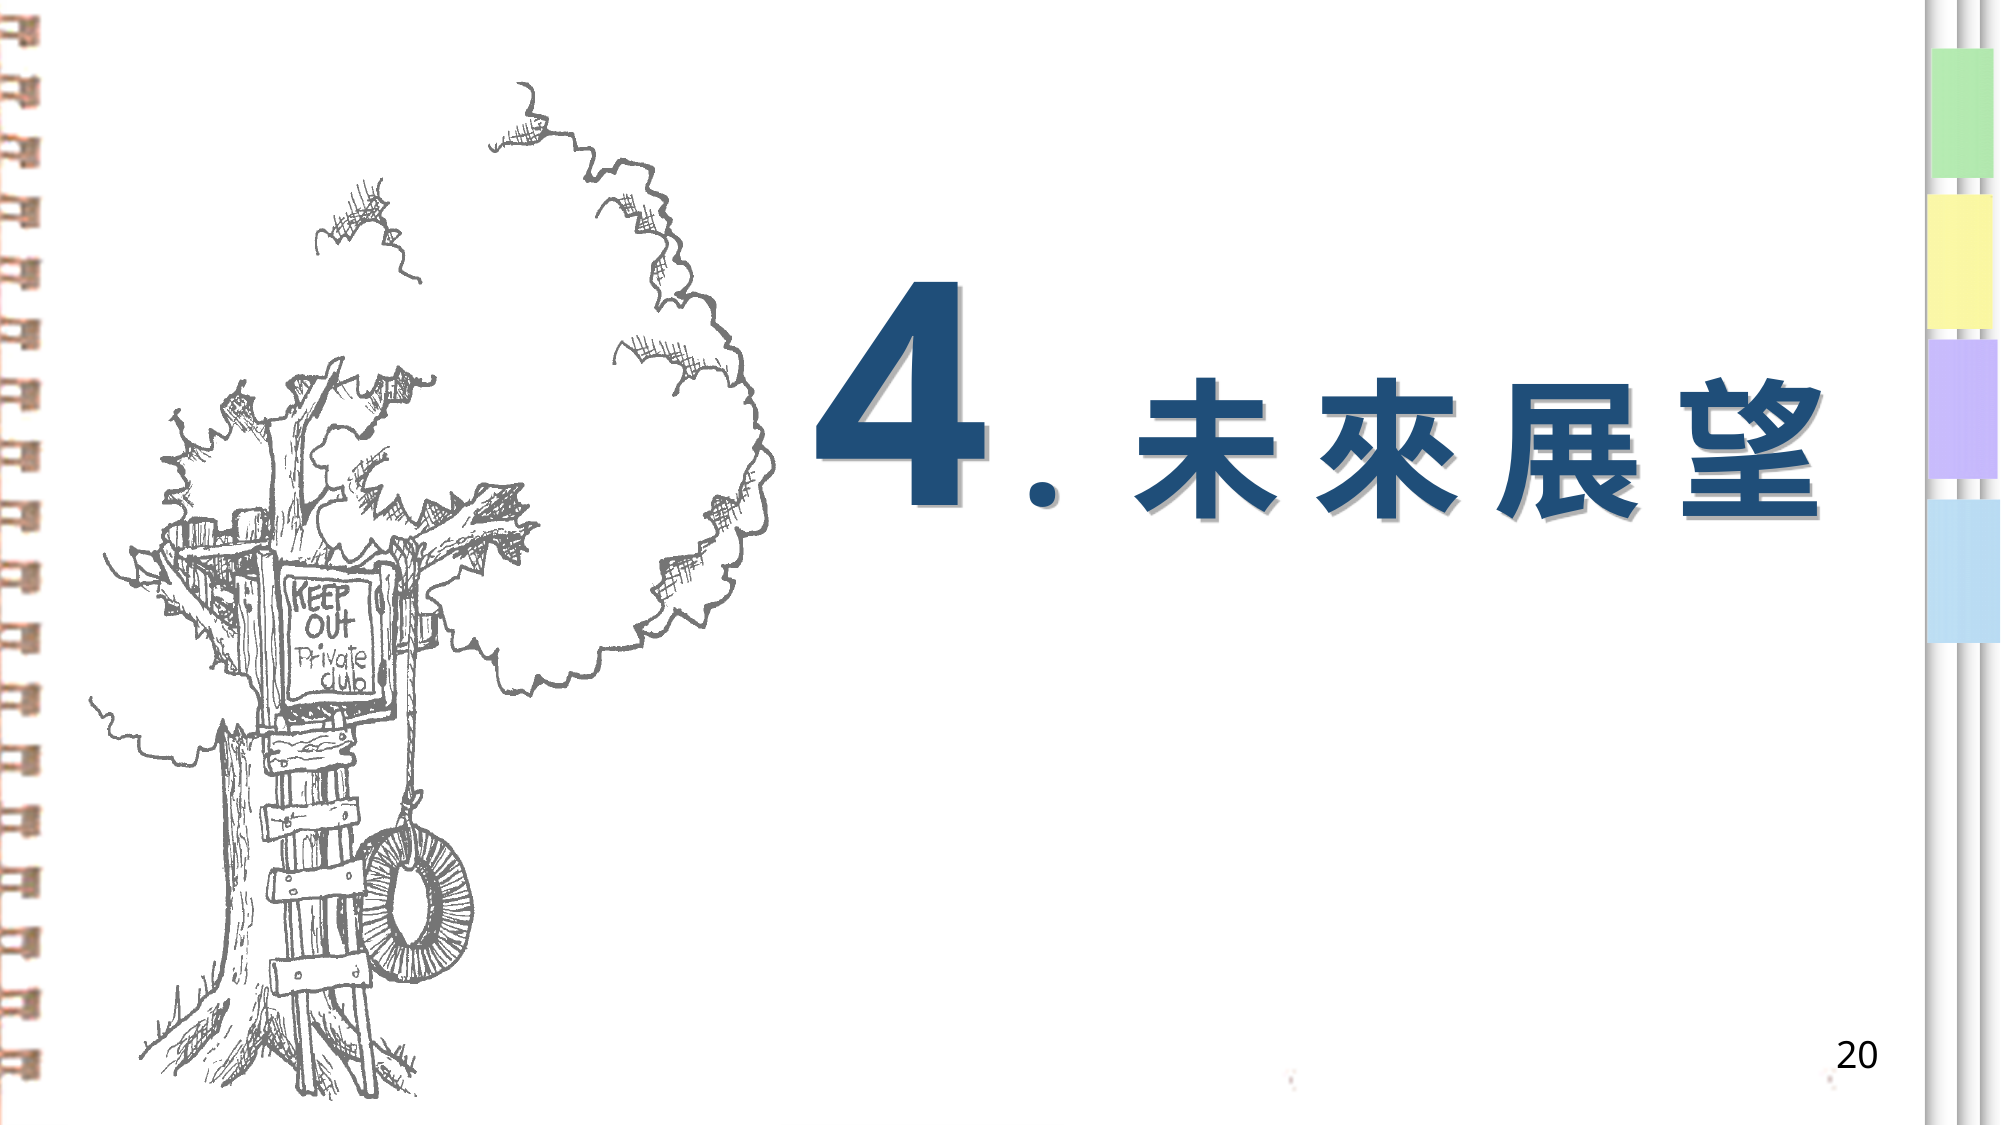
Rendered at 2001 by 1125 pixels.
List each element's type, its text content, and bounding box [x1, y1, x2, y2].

title 4.未來展望 [796, 263, 1879, 696]
text_box 20 [1821, 1021, 1904, 1093]
